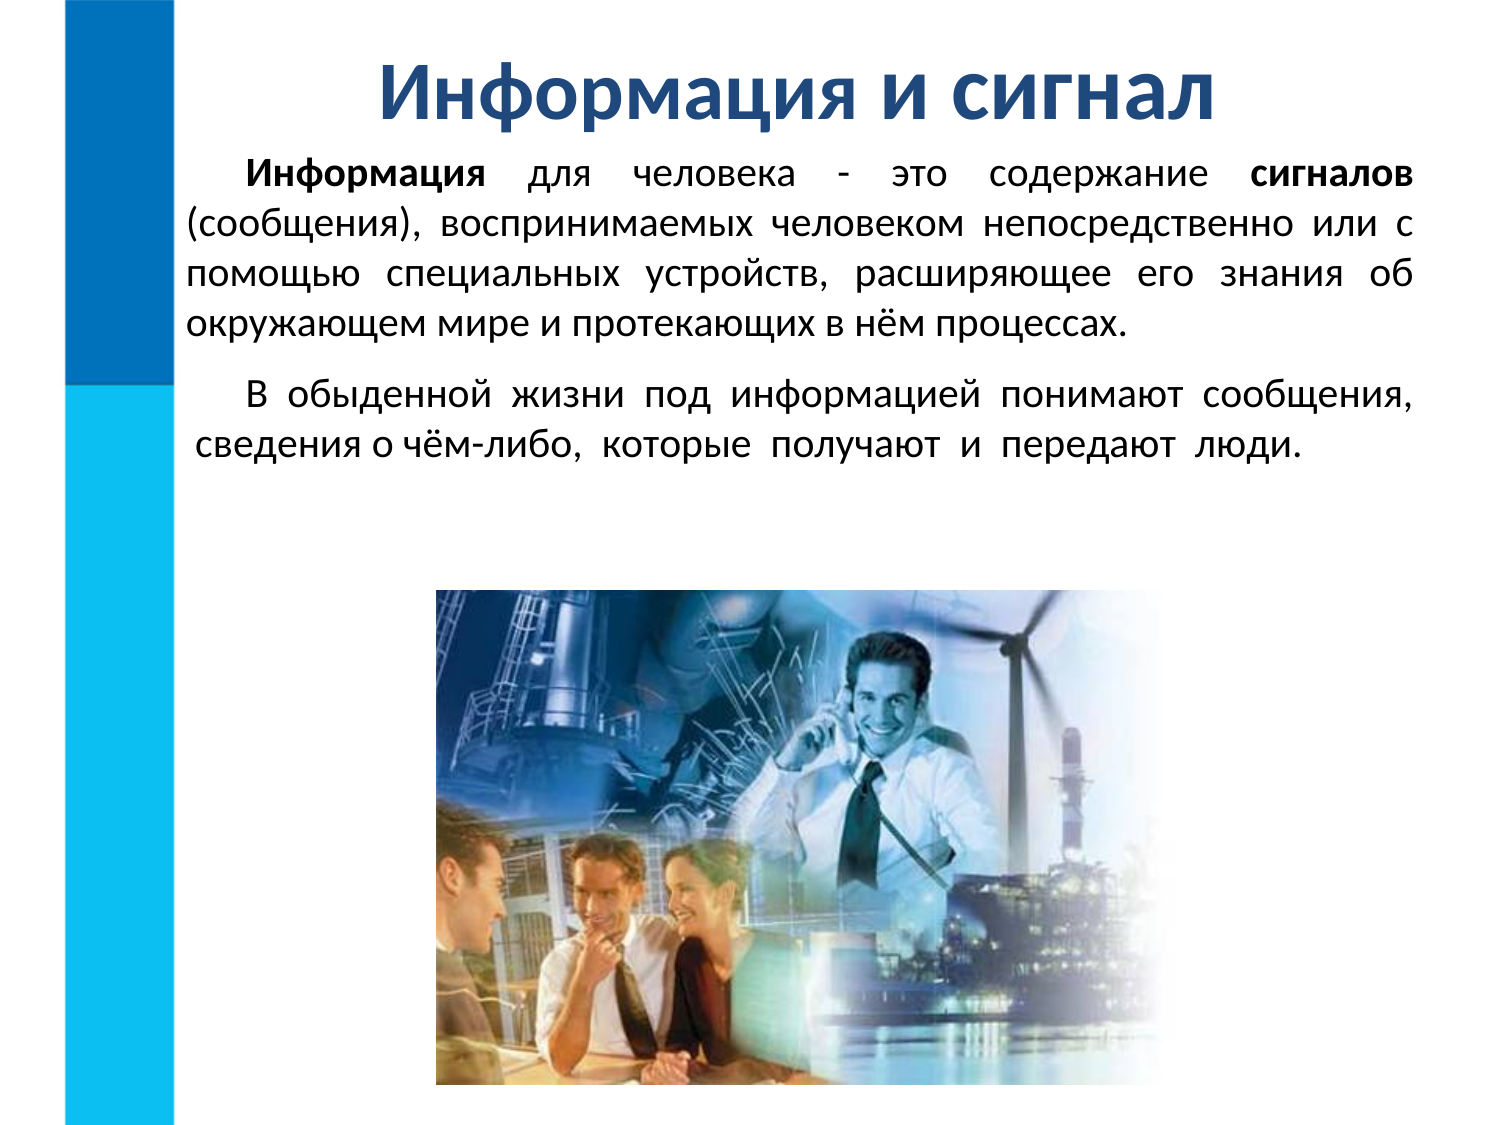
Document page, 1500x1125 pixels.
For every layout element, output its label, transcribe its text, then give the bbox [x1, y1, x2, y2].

text_box Информация и сигнал [171, 30, 1425, 135]
picture [0, 0, 1500, 1125]
text_box Информация для человека - это содержание сигналов (сообщения), воспринимаемых человеком непосредственно или с помощью специальных устройств, расширяющее его знания об окружающем мире и протекающих в нём процессах. В обыденной жизни под информацией понимают сообщения, сведения о чём-либо, которые получают и передают люди. [171, 137, 1430, 474]
